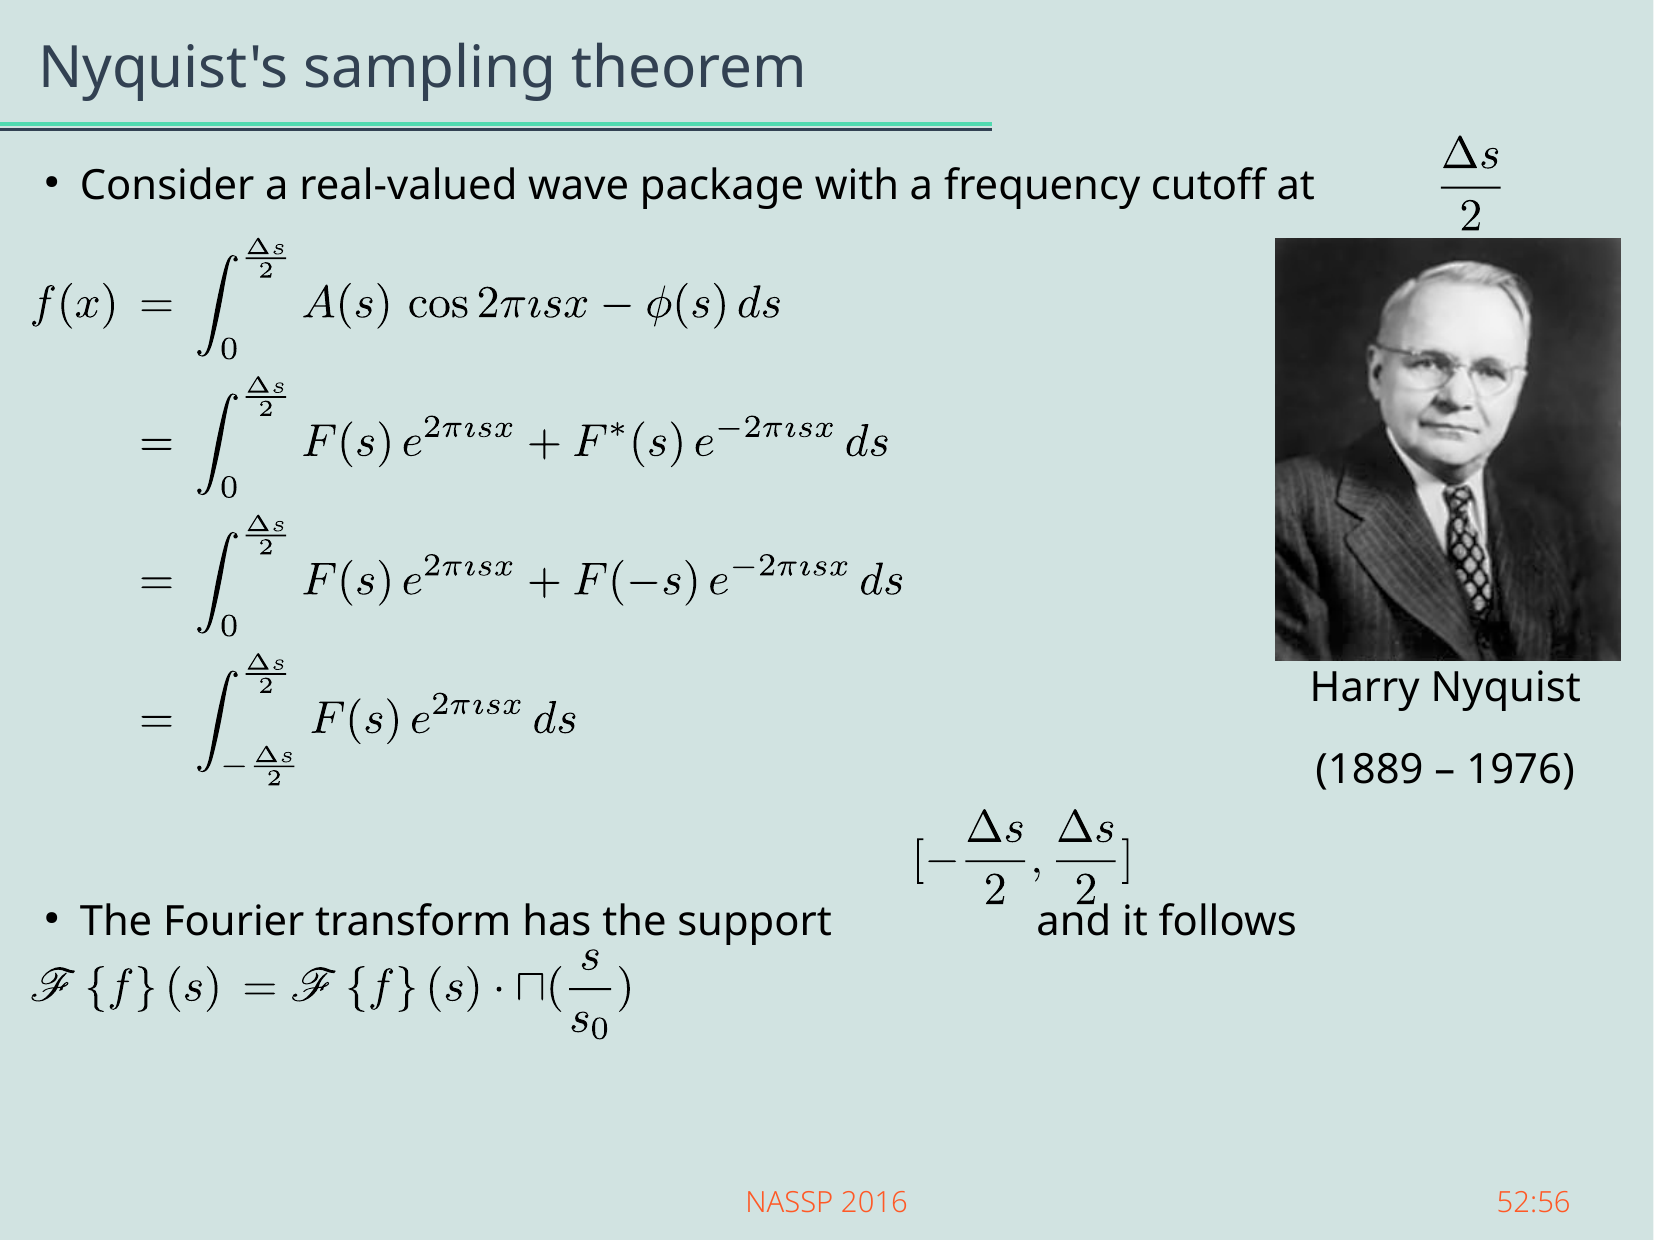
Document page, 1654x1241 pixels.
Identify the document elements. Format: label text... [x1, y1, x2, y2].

text_box [29, 949, 635, 1040]
text_box Harry Nyquist (1889 – 1976) [1269, 649, 1621, 792]
text_box Consider a real-valued wave package with a frequency cutoff at The Fourier transform has the support and it follows [29, 147, 1636, 1170]
text_box [911, 809, 1134, 905]
picture [1275, 238, 1621, 649]
text_box [29, 237, 905, 786]
text_box [1440, 135, 1501, 231]
text_box Nyquist's sampling theorem [23, 17, 1613, 103]
